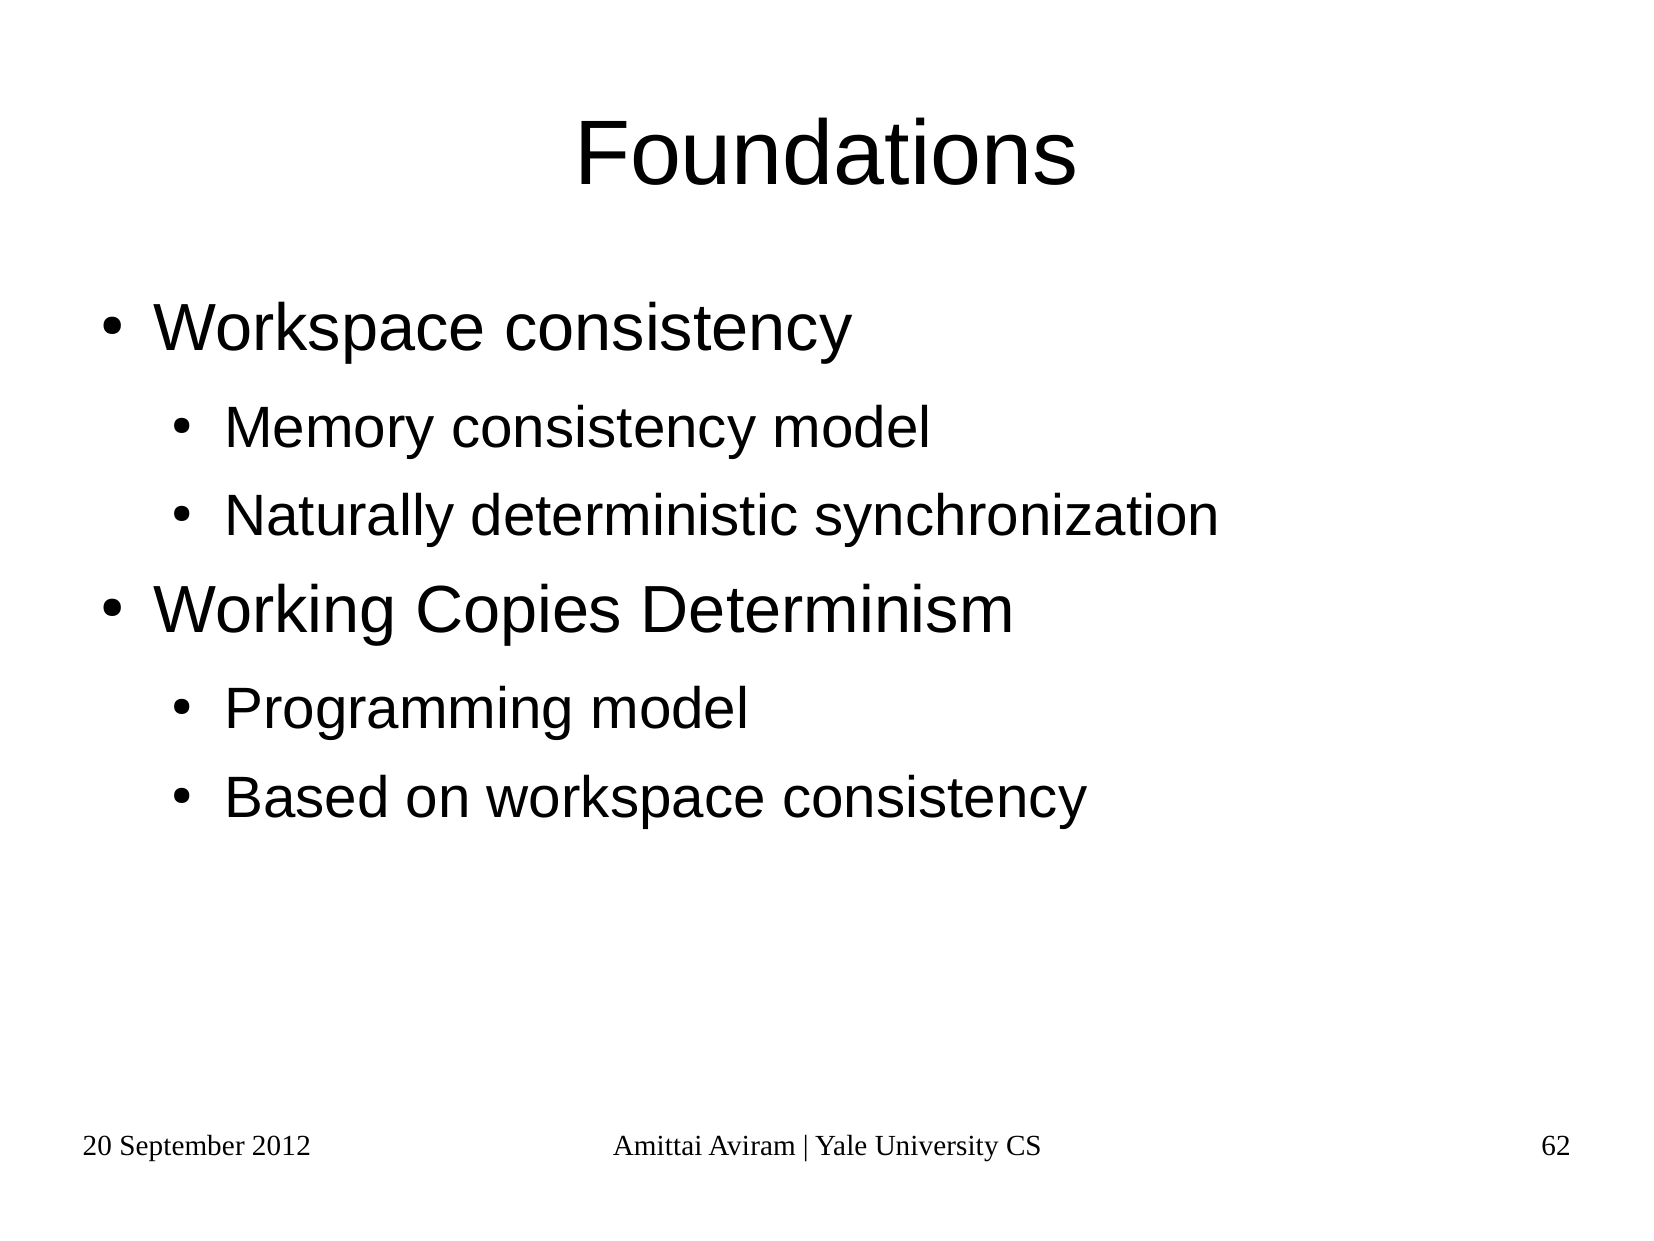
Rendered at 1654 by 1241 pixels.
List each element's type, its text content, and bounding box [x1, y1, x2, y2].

list Workspace consistency Memory consistency model Naturally deterministic synchronization Working Copies Determinism Programming model Based on workspace consistency [82, 290, 1571, 1094]
title Foundations [82, 56, 1571, 250]
